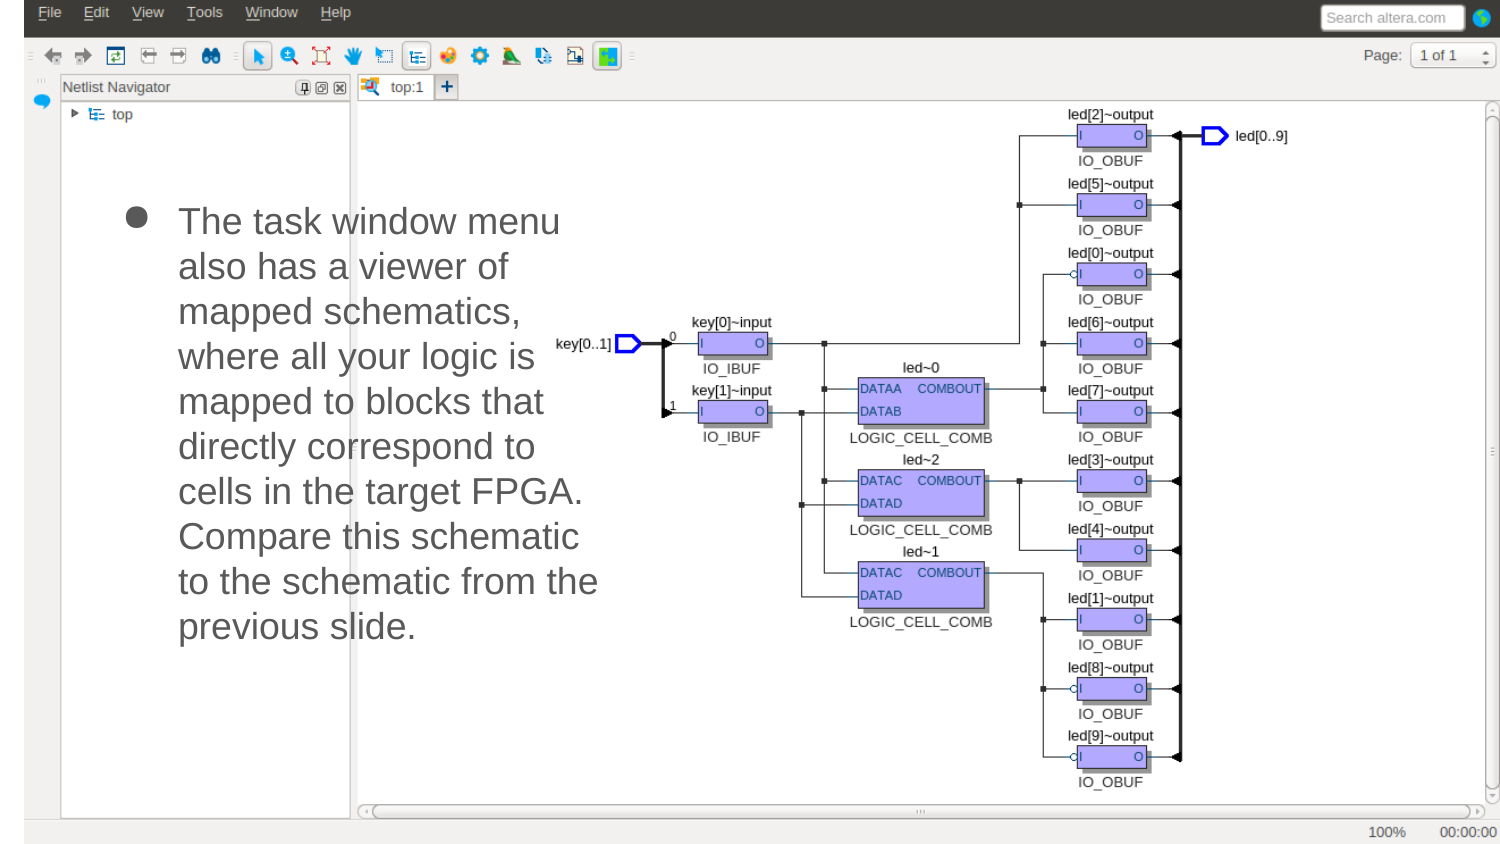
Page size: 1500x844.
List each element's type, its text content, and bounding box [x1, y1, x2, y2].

title The task window menu also has a viewer of mapped schematics, where all your logic is mapped to blocks that directly correspond to cells in the target FPGA. Compare this schematic to the schematic from the previous slide. [88, 182, 624, 781]
picture [24, 0, 1500, 844]
